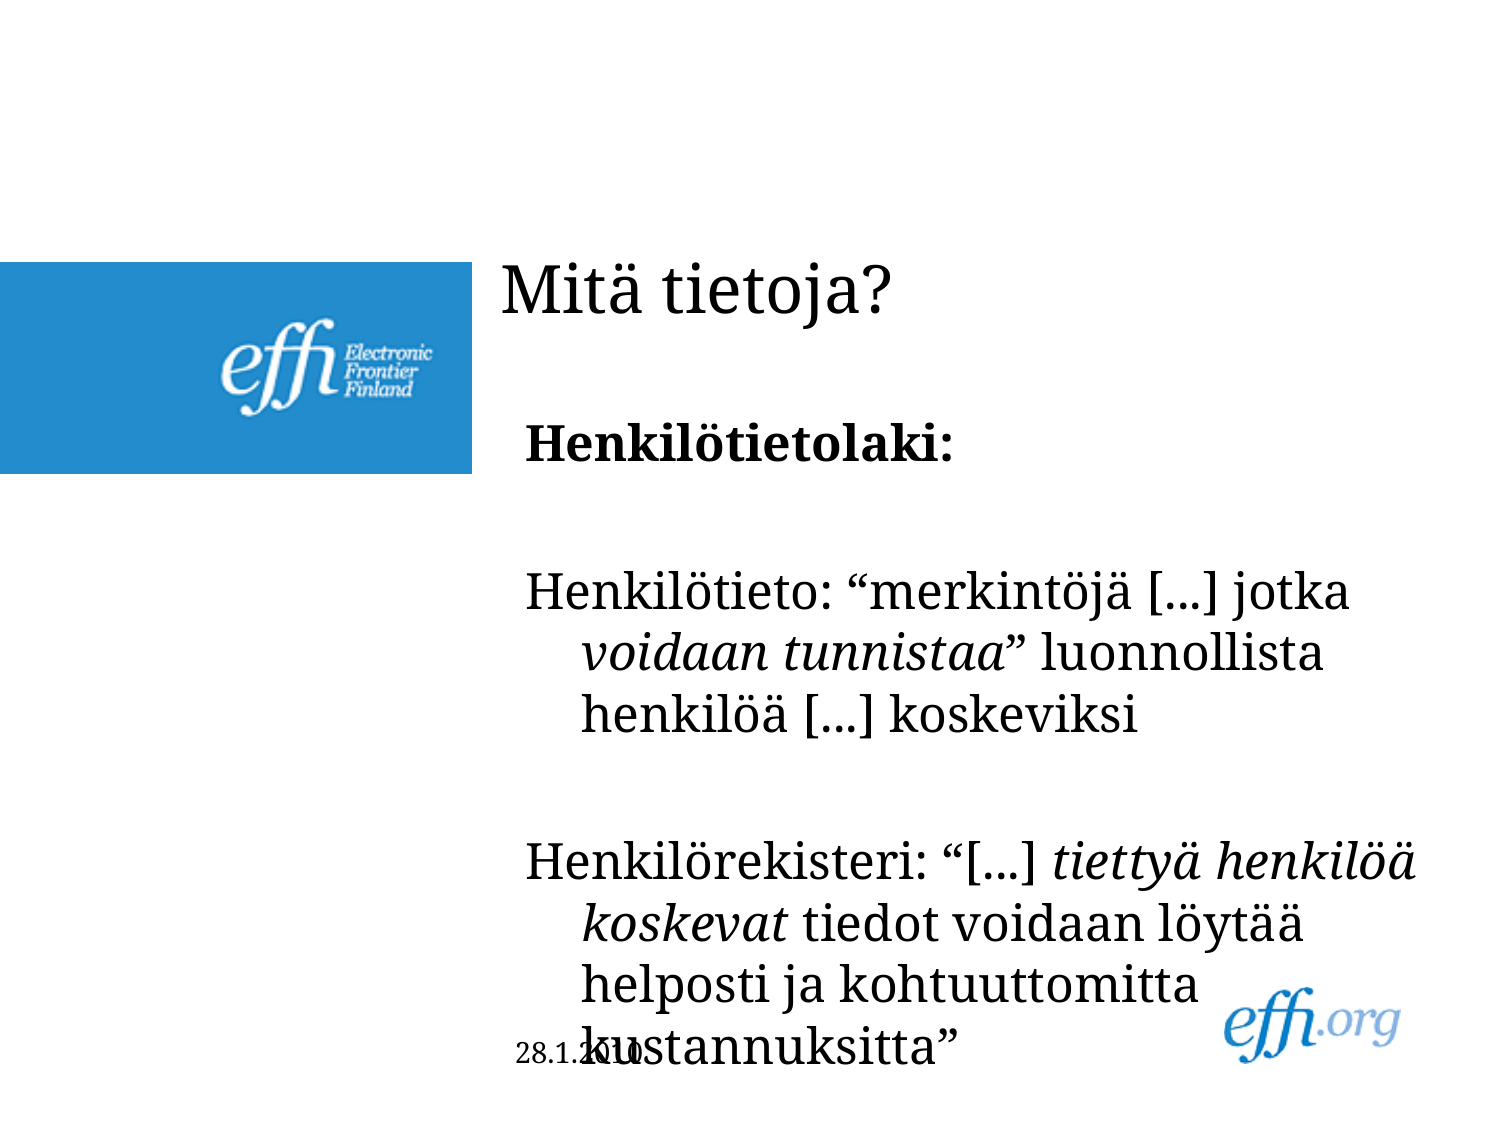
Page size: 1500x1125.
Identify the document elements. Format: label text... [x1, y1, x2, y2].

picture [1224, 1014, 1401, 1064]
title Mitä tietoja? [499, 199, 1425, 376]
picture [0, 262, 472, 474]
list Henkilötietolaki: Henkilötieto: “merkintöjä [...] jotka voidaan tunnistaa” luonnollista henkilöä [...] koskeviksi Henkilörekisteri: “[...] tiettyä henkilöä koskevat tiedot voidaan löytää helposti ja kohtuuttomitta kustannuksitta” [525, 412, 1450, 1014]
